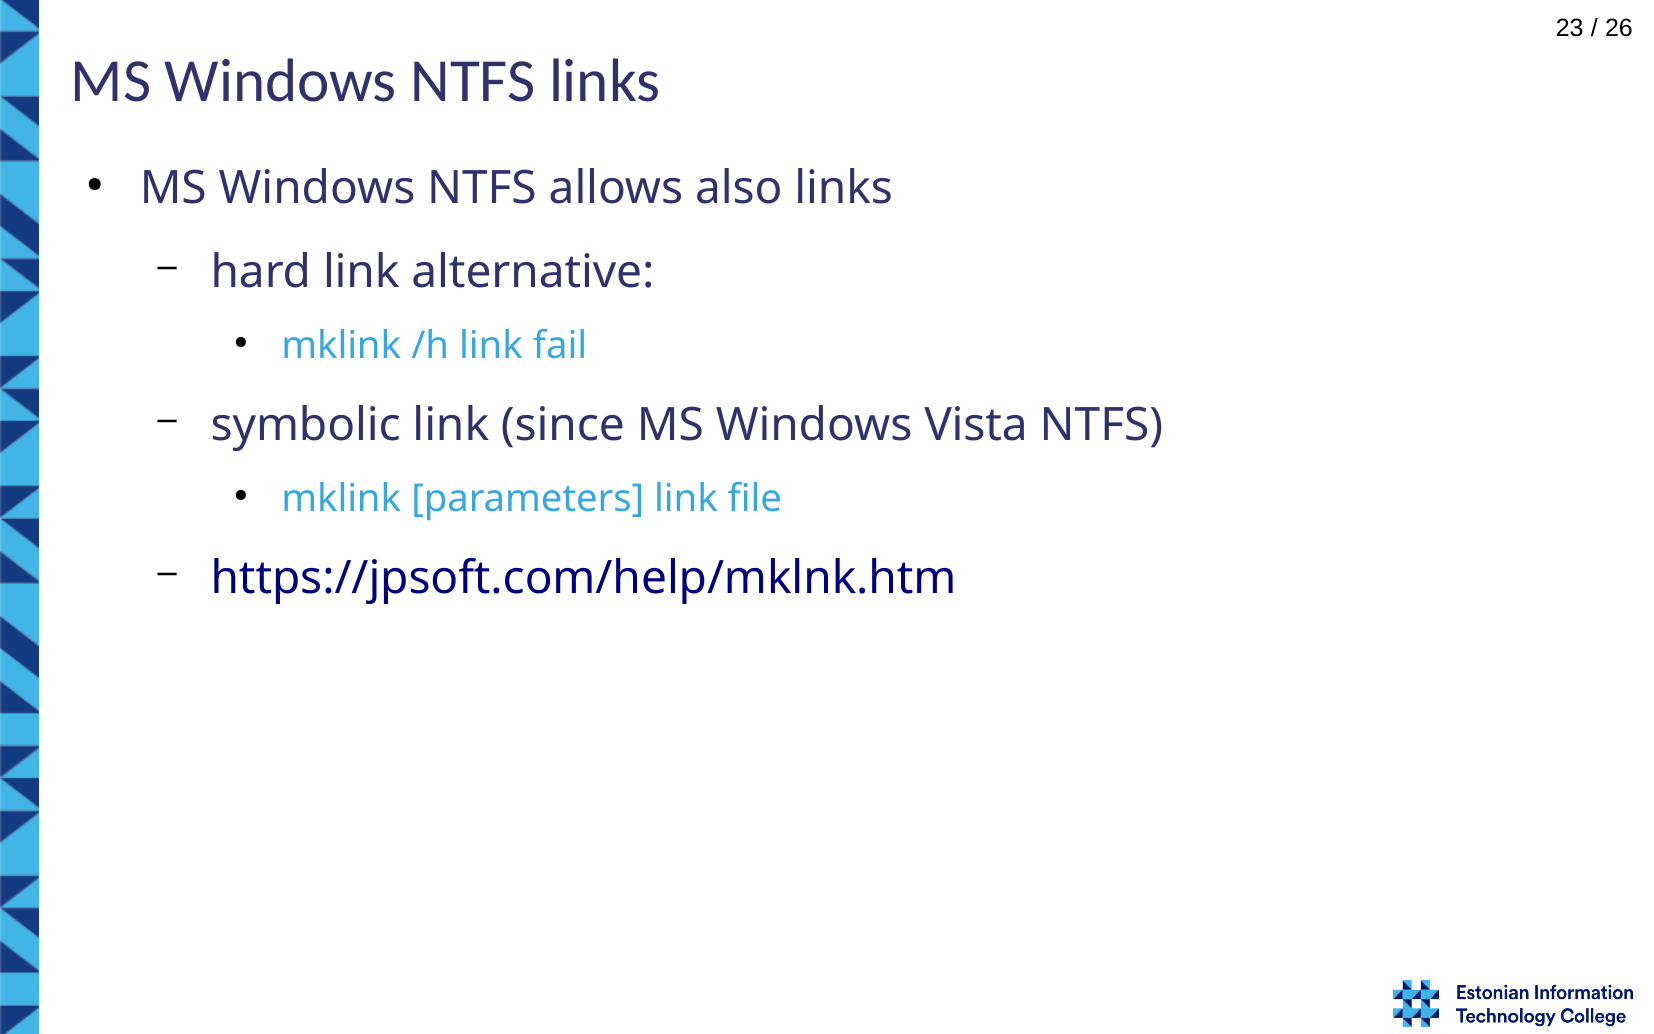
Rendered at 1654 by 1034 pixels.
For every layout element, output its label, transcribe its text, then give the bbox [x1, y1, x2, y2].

title MS Windows NTFS links [70, 41, 1630, 130]
picture [1393, 980, 1633, 1027]
list MS Windows NTFS allows also links hard link alternative: mklink /h link fail symbolic link (since MS Windows Vista NTFS) mklink [parameters] link file https://jpsoft.com/help/mklnk.htm [68, 153, 1630, 957]
